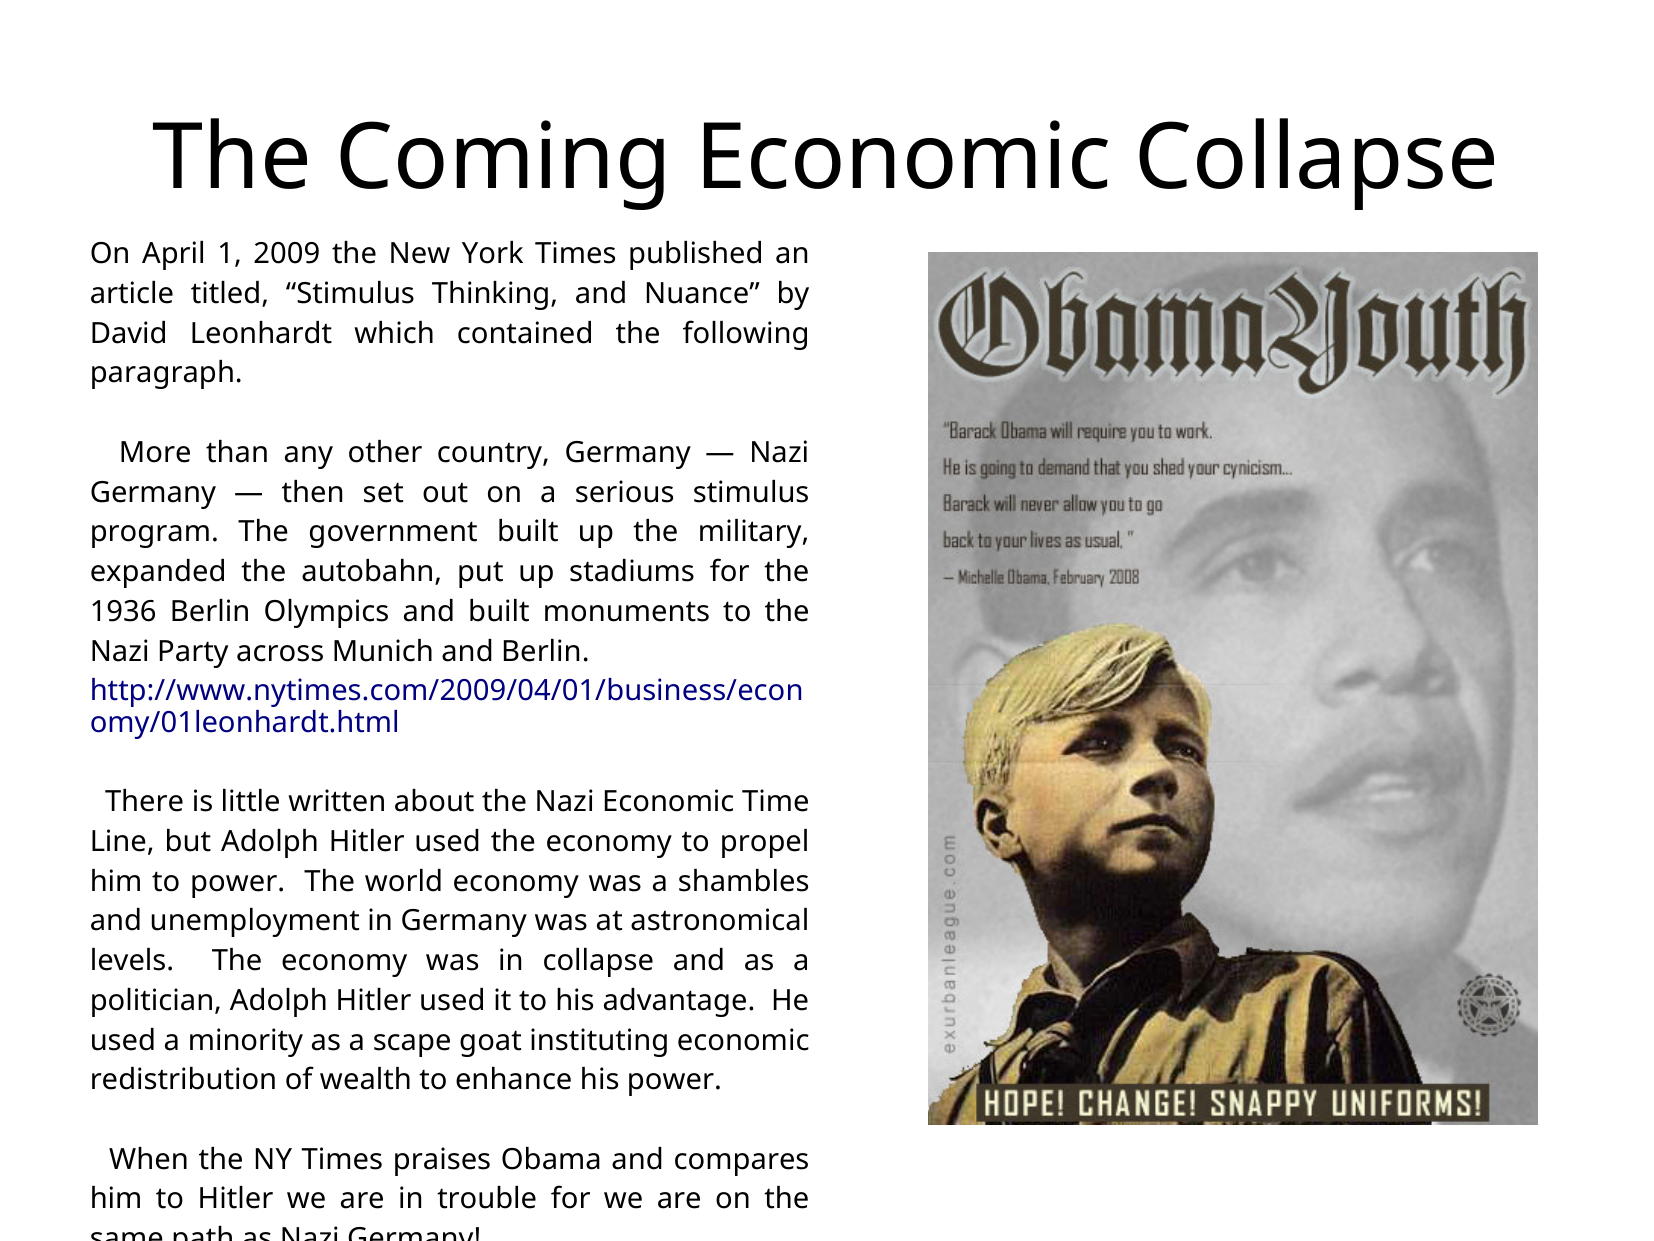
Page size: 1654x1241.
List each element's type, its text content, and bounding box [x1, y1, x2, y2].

text_box On April 1, 2009 the New York Times published an article titled, “Stimulus Thinking, and Nuance” by David Leonhardt which contained the following paragraph. More than any other country, Germany — Nazi Germany — then set out on a serious stimulus program. The government built up the military, expanded the autobahn, put up stadiums for the 1936 Berlin Olympics and built monuments to the Nazi Party across Munich and Berlin. http://www.nytimes.com/2009/04/01/business/economy/01leonhardt.html There is little written about the Nazi Economic Time Line, but Adolph Hitler used the economy to propel him to power. The world economy was a shambles and unemployment in Germany was at astronomical levels. The economy was in collapse and as a politician, Adolph Hitler used it to his advantage. He used a minority as a scape goat instituting economic redistribution of wealth to enhance his power. When the NY Times praises Obama and compares him to Hitler we are in trouble for we are on the same path as Nazi Germany! [75, 225, 826, 1157]
title The Coming Economic Collapse [82, 49, 1571, 257]
picture [928, 252, 1538, 1126]
